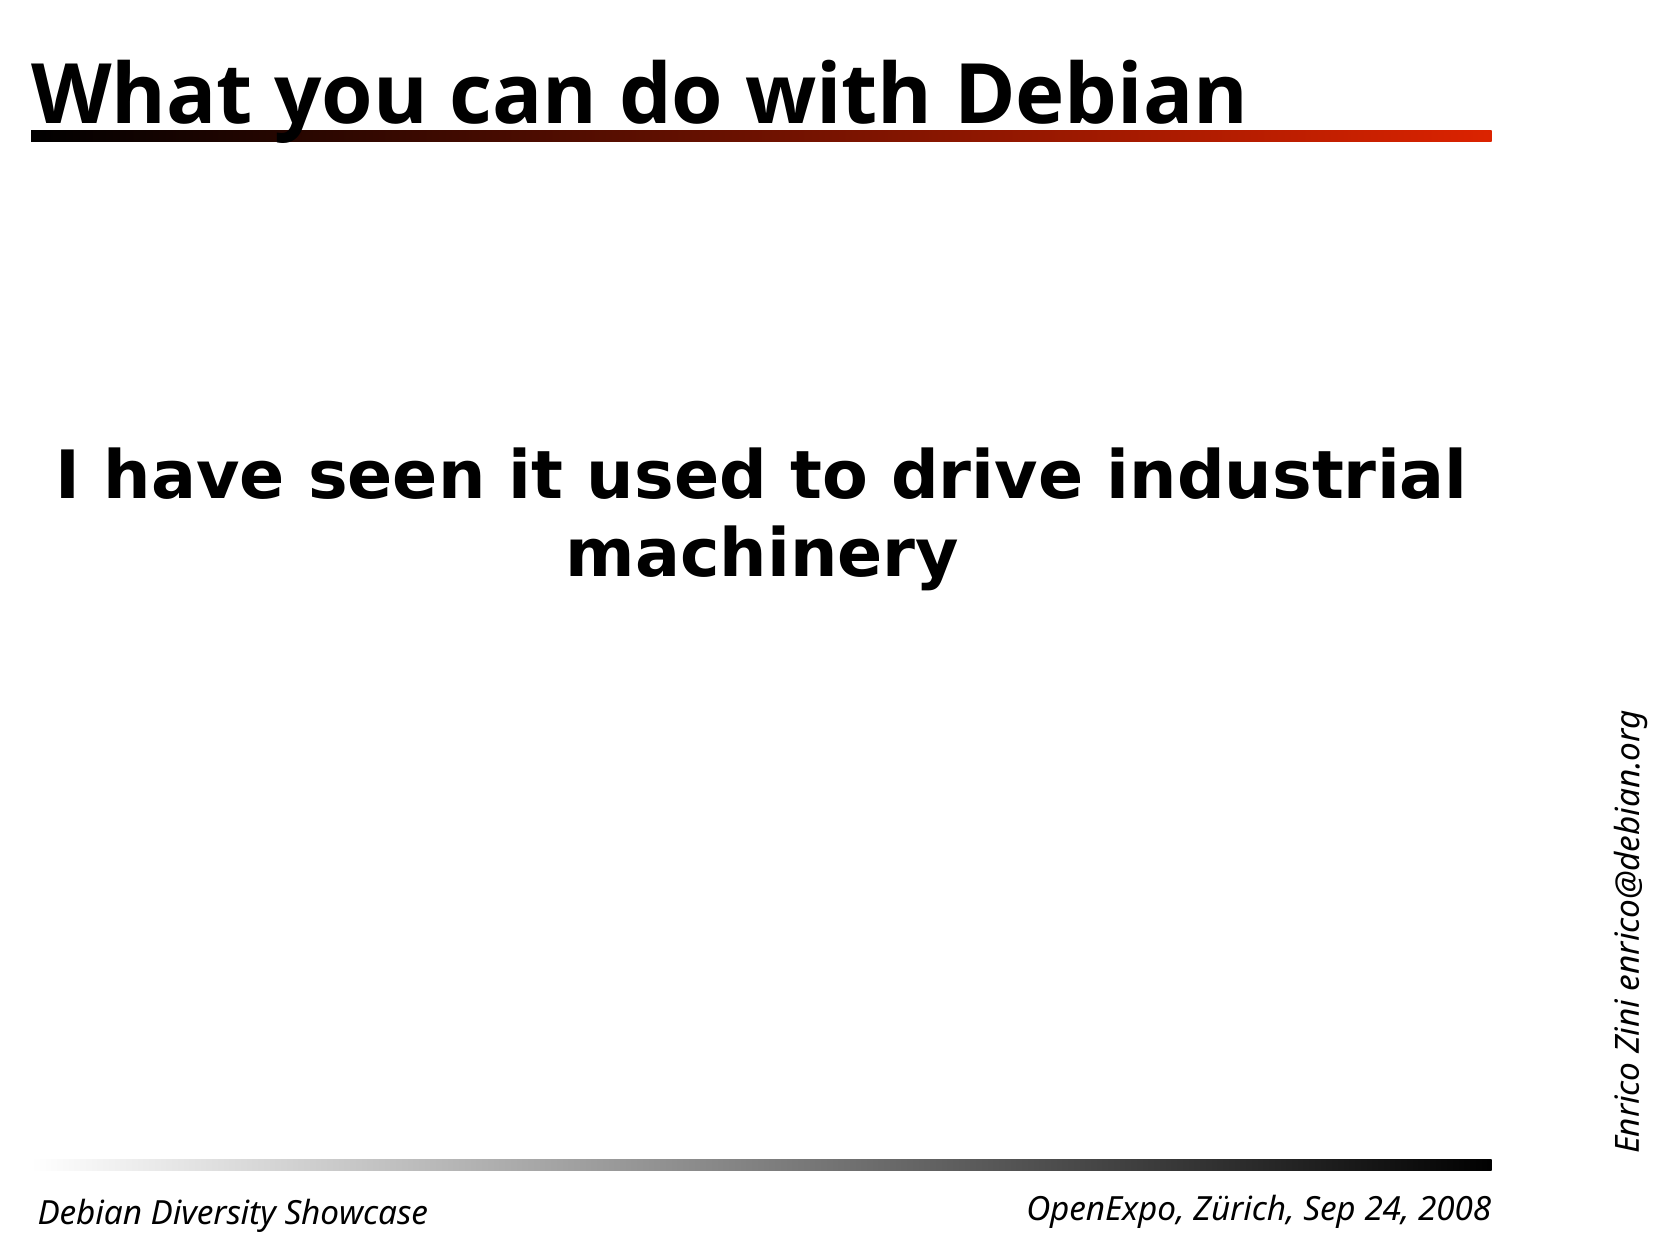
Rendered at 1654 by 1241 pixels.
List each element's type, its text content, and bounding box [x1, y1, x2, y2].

text_box I have seen it used to drive industrial machinery [30, 436, 1495, 593]
text_box What you can do with Debian [31, 34, 1438, 168]
